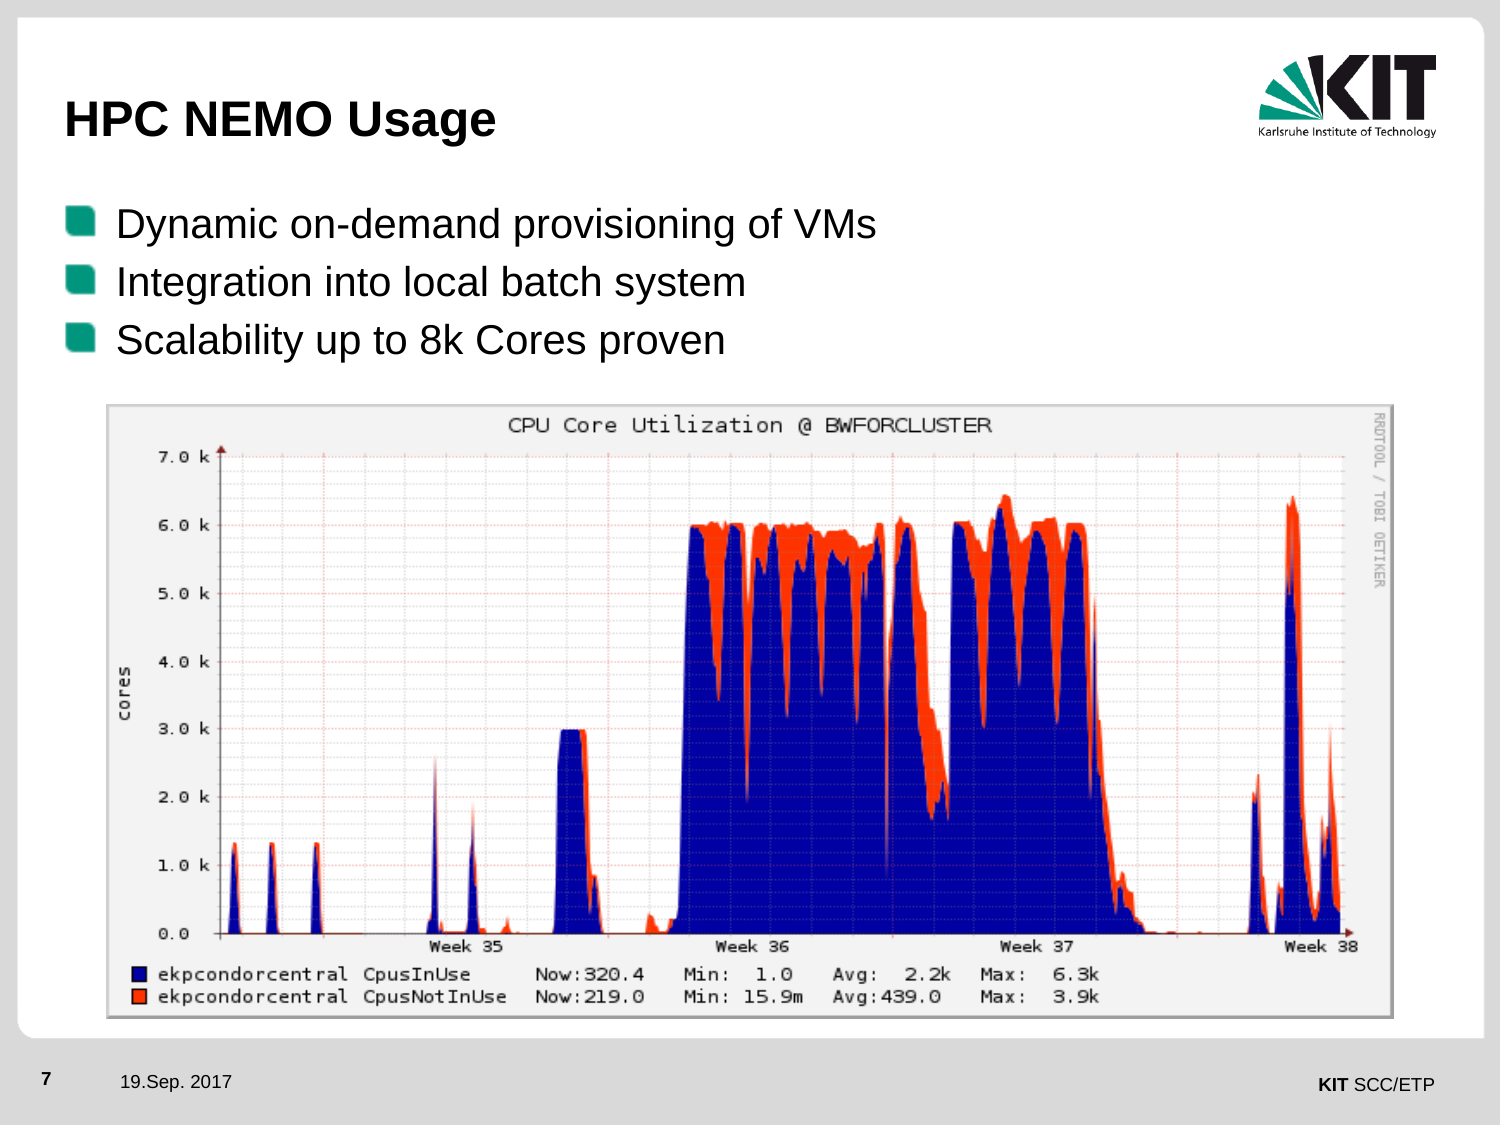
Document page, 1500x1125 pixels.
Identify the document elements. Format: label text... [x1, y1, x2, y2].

picture [0, 0, 1500, 1125]
title HPC NEMO Usage [64, 54, 1198, 147]
list Dynamic on-demand provisioning of VMs Integration into local batch system Scalability up to 8k Cores proven [64, 196, 1436, 1000]
